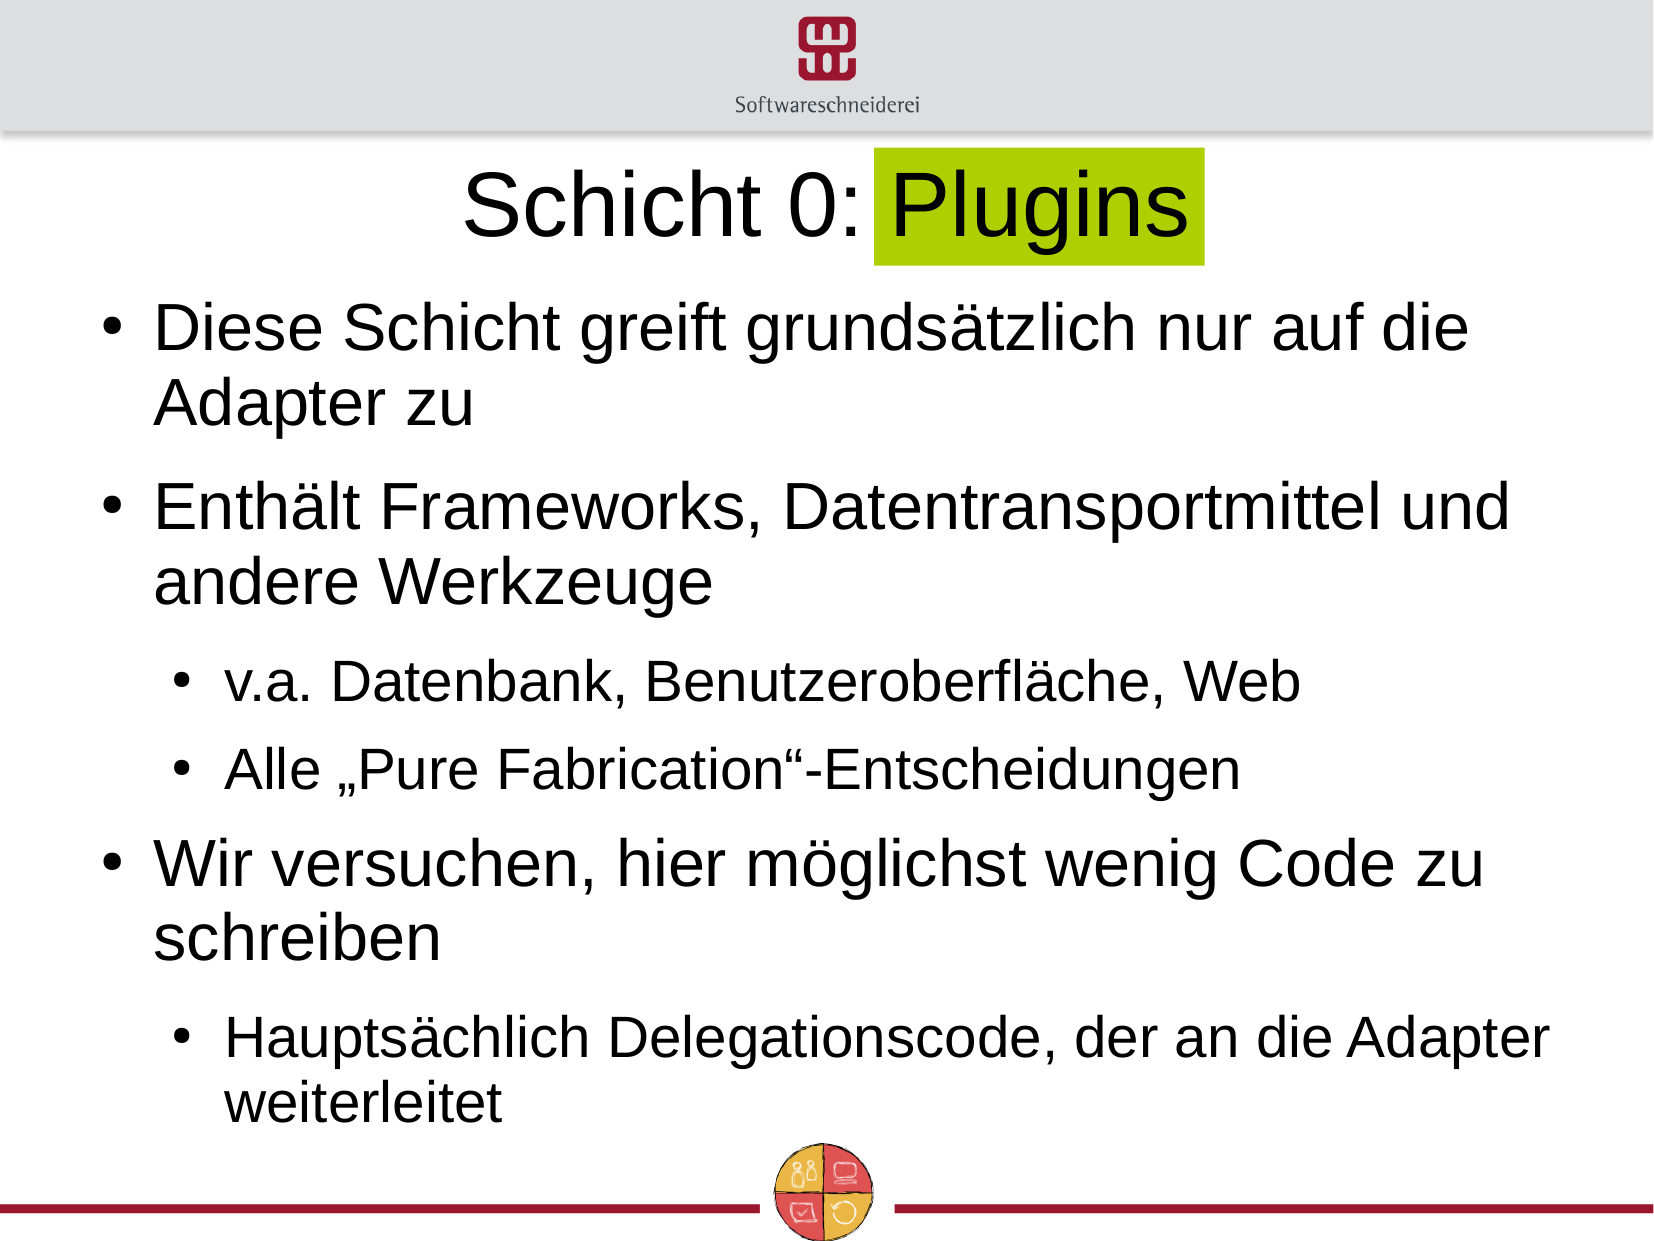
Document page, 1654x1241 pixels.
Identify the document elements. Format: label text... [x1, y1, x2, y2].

list Diese Schicht greift grundsätzlich nur auf die Adapter zu Enthält Frameworks, Datentransportmittel und andere Werkzeuge v.a. Datenbank, Benutzeroberfläche, Web Alle „Pure Fabrication“-Entscheidungen Wir versuchen, hier möglichst wenig Code zu schreiben Hauptsächlich Delegationscode, der an die Adapter weiterleitet [82, 290, 1571, 1134]
picture [0, 0, 1654, 1241]
title Schicht 0: Plugins [82, 147, 1571, 257]
text_box [874, 257, 1205, 266]
